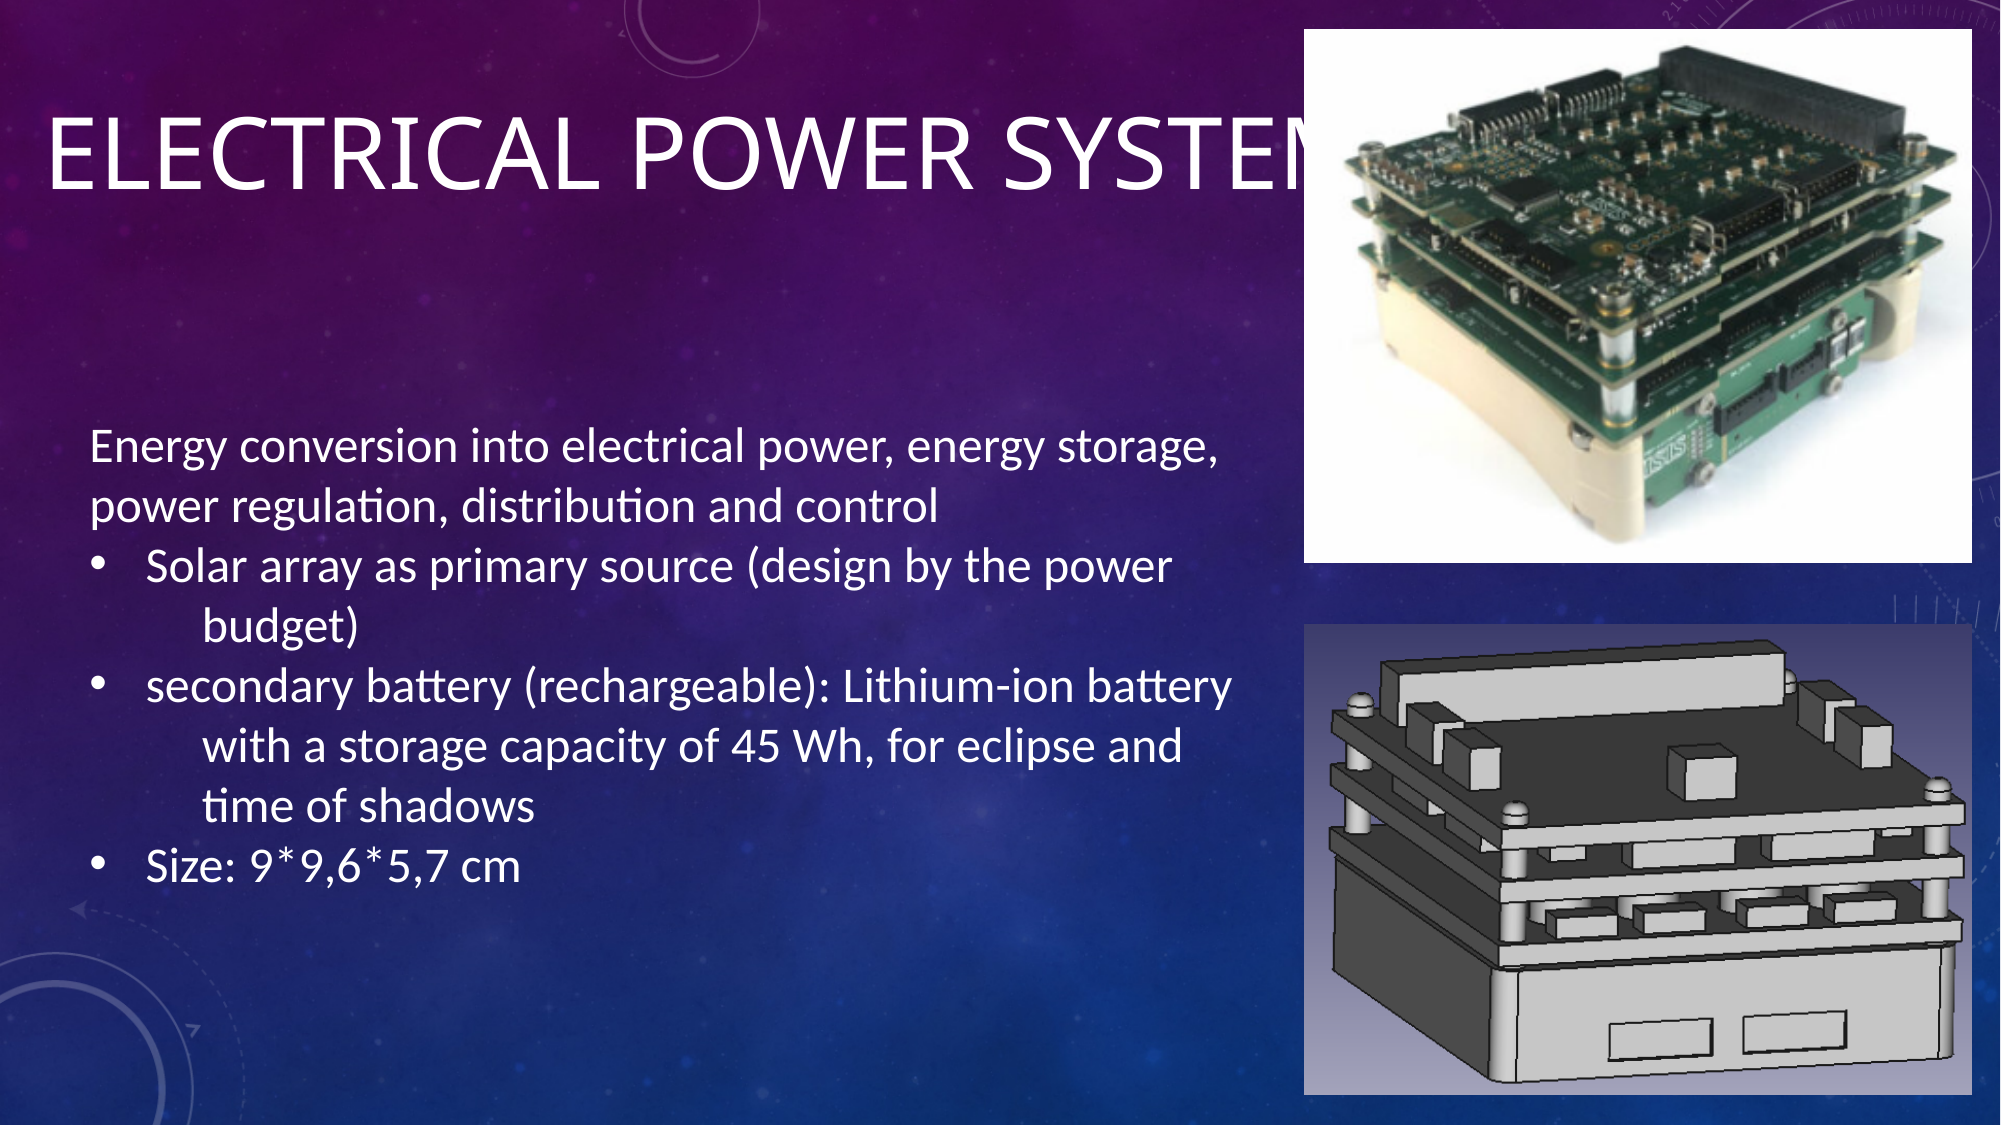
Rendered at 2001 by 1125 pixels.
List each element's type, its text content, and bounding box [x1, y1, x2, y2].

picture [1304, 29, 1972, 563]
text_box Energy conversion into electrical power, energy storage, power regulation, distribution and control Solar array as primary source (design by the power budget) secondary battery (rechargeable): Lithium-ion battery with a storage capacity of 45 Wh, for eclipse and time of shadows Size: 9*9,6*5,7 cm [74, 405, 1259, 906]
picture [1304, 624, 1972, 1096]
title Electrical power system [28, 29, 1304, 269]
